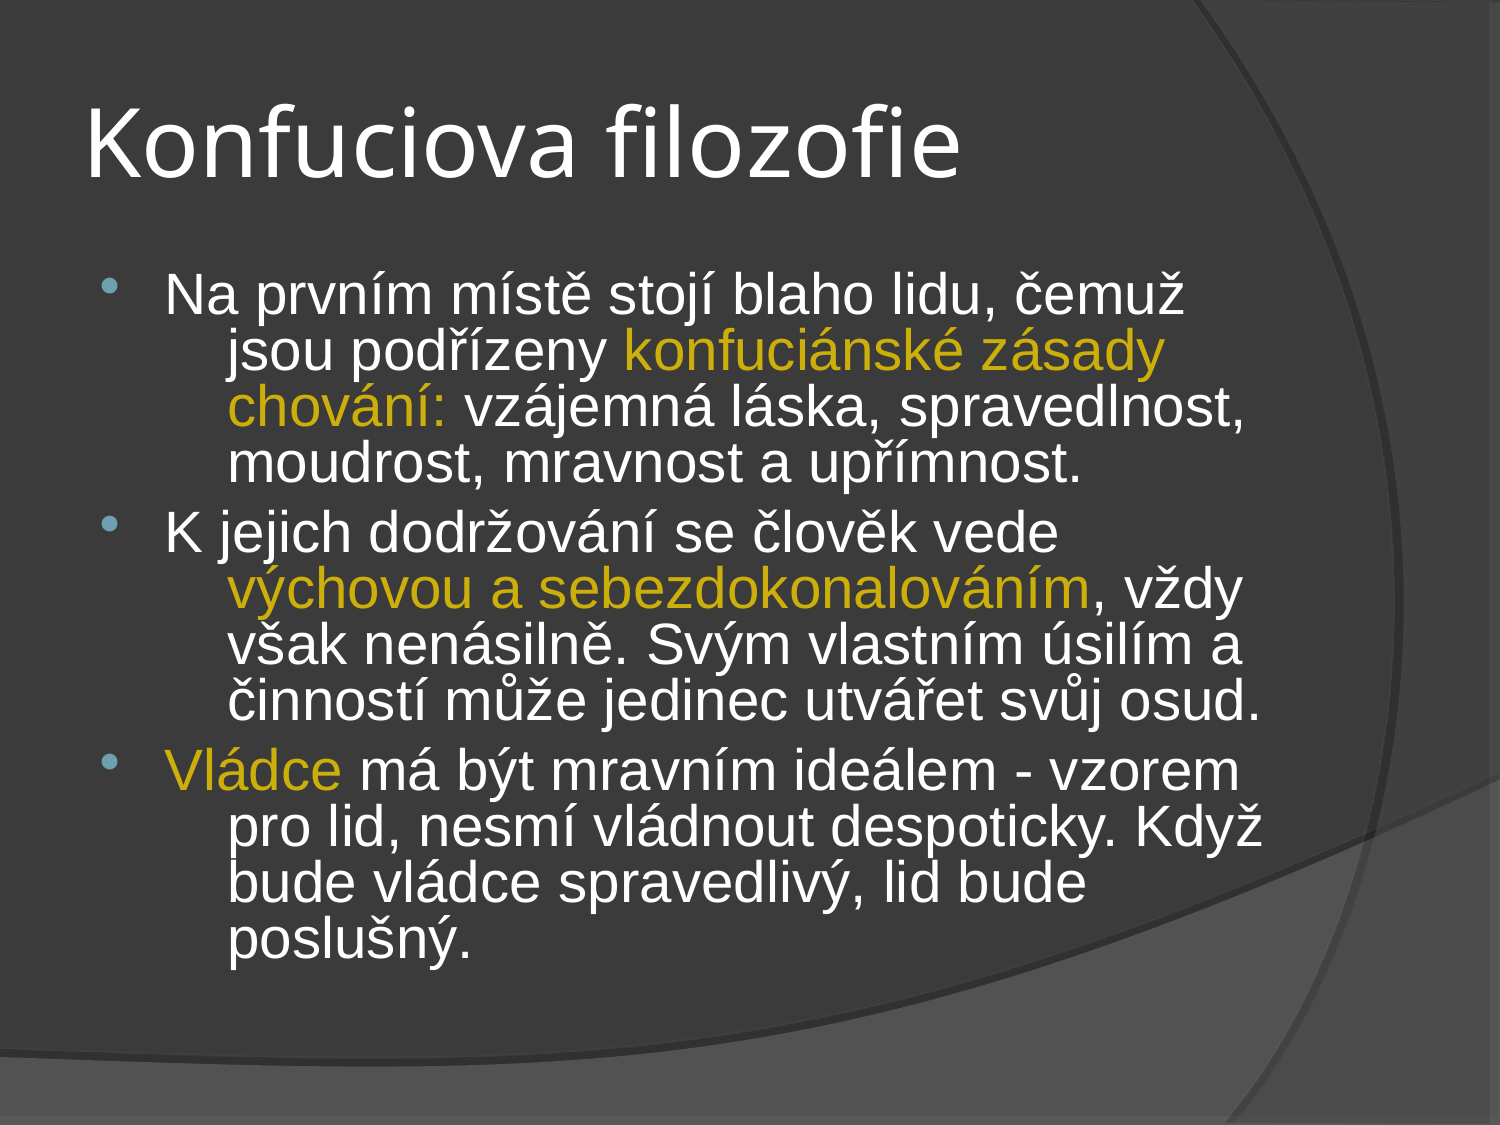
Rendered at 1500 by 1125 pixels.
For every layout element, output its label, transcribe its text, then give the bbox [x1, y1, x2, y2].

list Na prvním místě stojí blaho lidu, čemuž jsou podřízeny konfuciánské zásady chování: vzájemná láska, spravedlnost, moudrost, mravnost a upřímnost. K jejich dodržování se člověk vede výchovou a sebezdokonalováním, vždy však nenásilně. Svým vlastním úsilím a činností může jedinec utvářet svůj osud. Vládce má být mravním ideálem - vzorem pro lid, nesmí vládnout despoticky. Když bude vládce spravedlivý, lid bude poslušný. [75, 262, 1300, 1071]
title Konfuciova filozofie [75, 45, 1300, 233]
